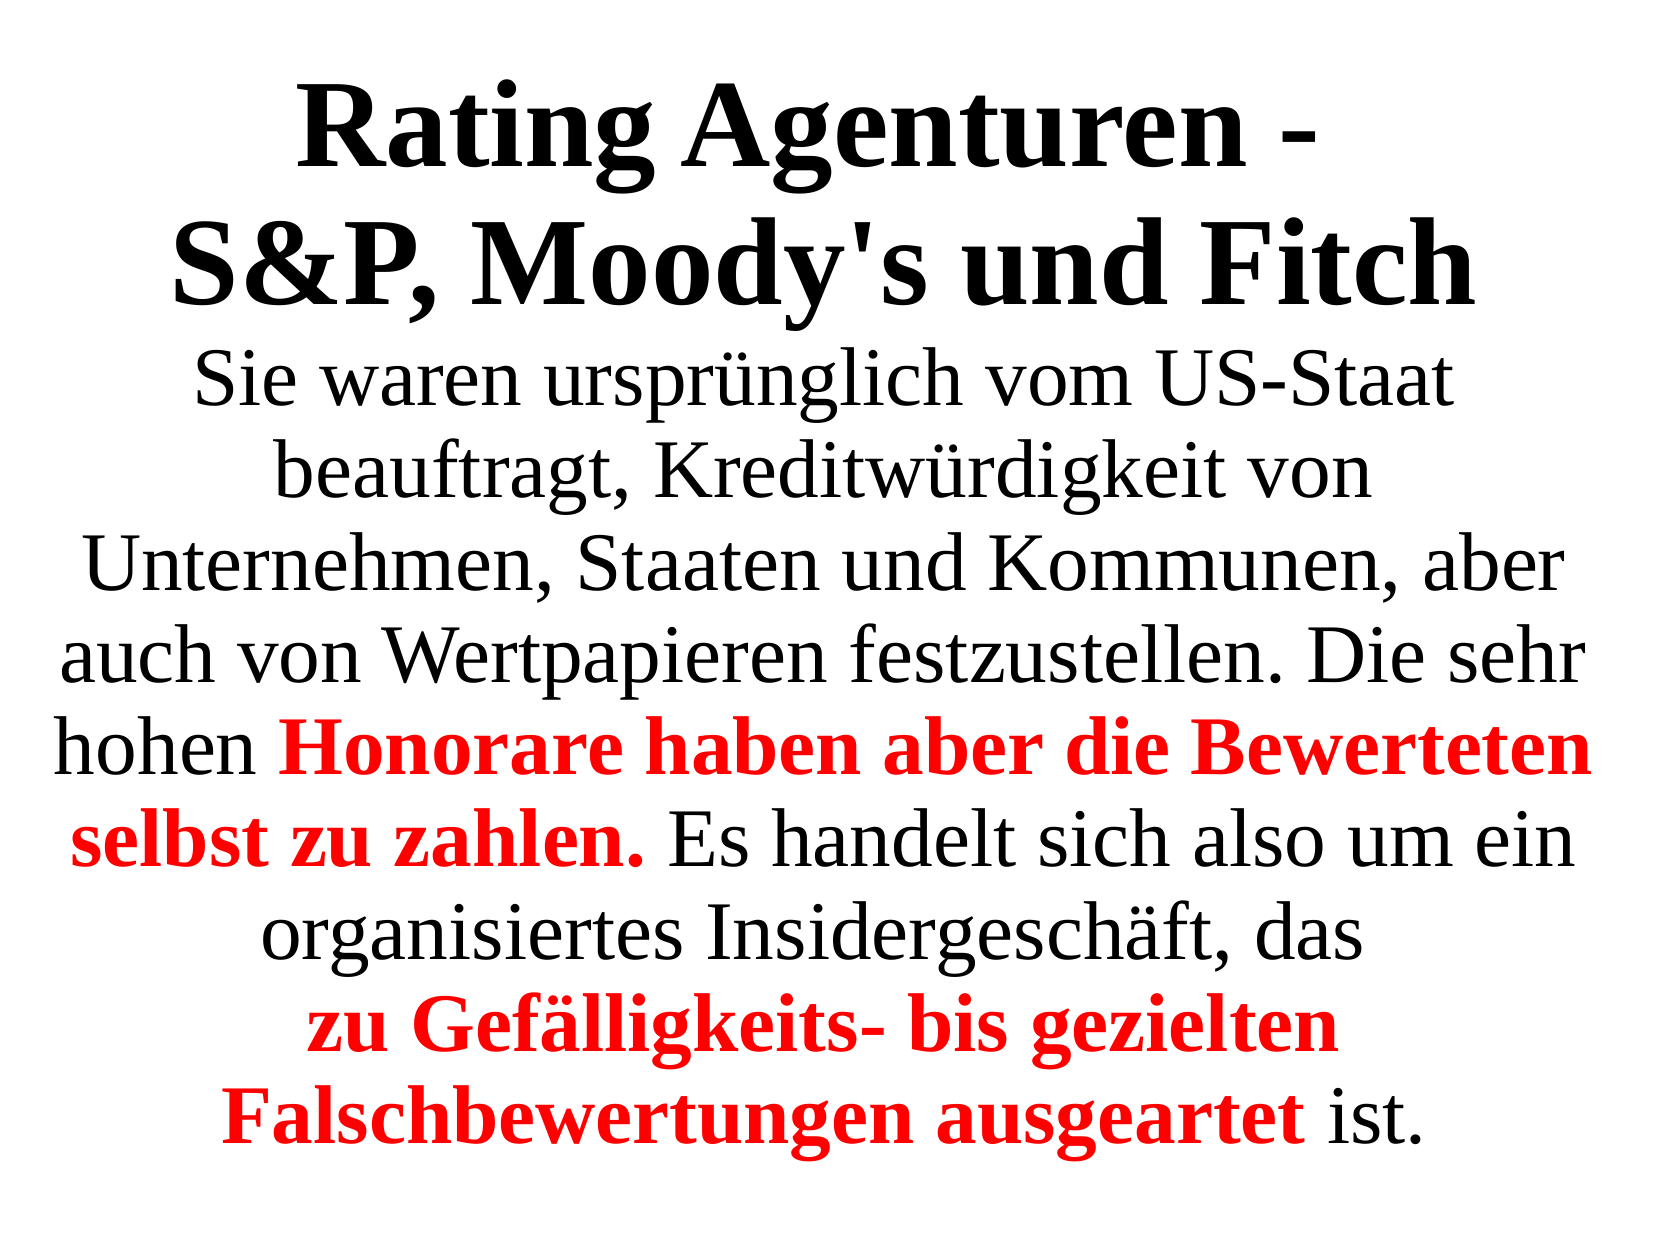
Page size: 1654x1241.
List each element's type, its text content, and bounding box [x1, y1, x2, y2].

text_box Rating Agenturen - S&P, Moody's und Fitch Sie waren ursprünglich vom US-Staat beauftragt, Kreditwürdigkeit von Unternehmen, Staaten und Kommunen, aber auch von Wertpapieren festzustellen. Die sehr hohen Honorare haben aber die Bewerteten selbst zu zahlen. Es handelt sich also um ein organisiertes Insidergeschäft, das zu Gefälligkeits- bis gezielten Falschbewertungen ausgeartet ist. [39, 47, 1620, 1172]
